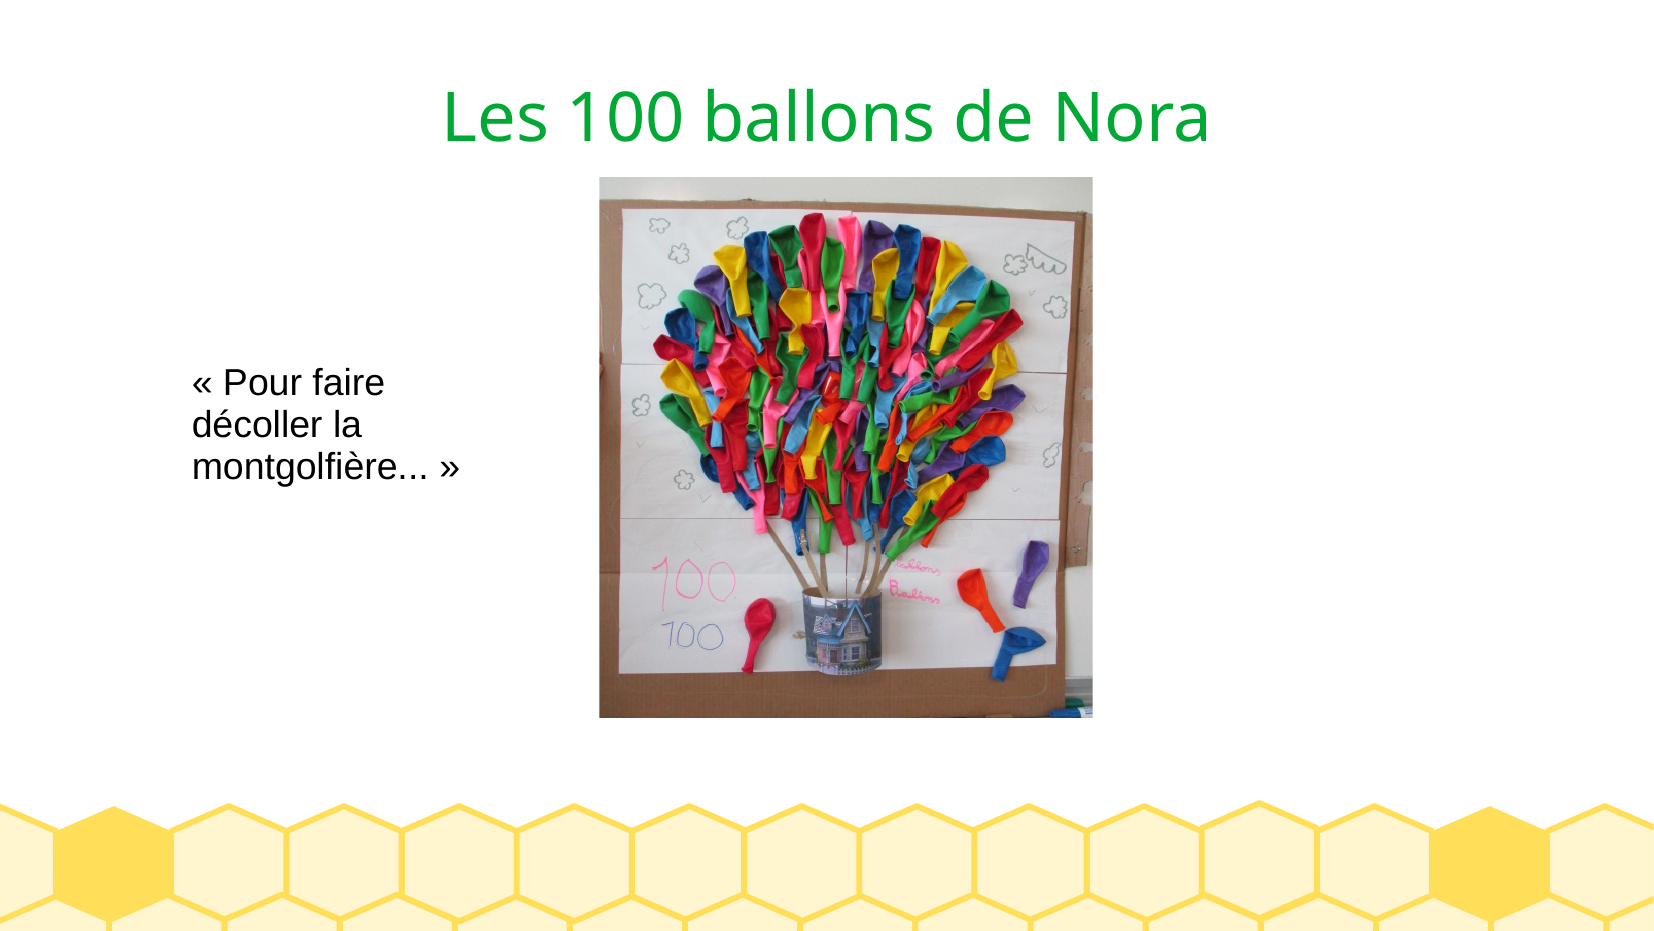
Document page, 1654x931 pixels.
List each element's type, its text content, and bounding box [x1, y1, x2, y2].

picture [599, 177, 1093, 718]
title Les 100 ballons de Nora [82, 37, 1571, 193]
text_box « Pour faire décoller la montgolfière... » [177, 354, 502, 538]
